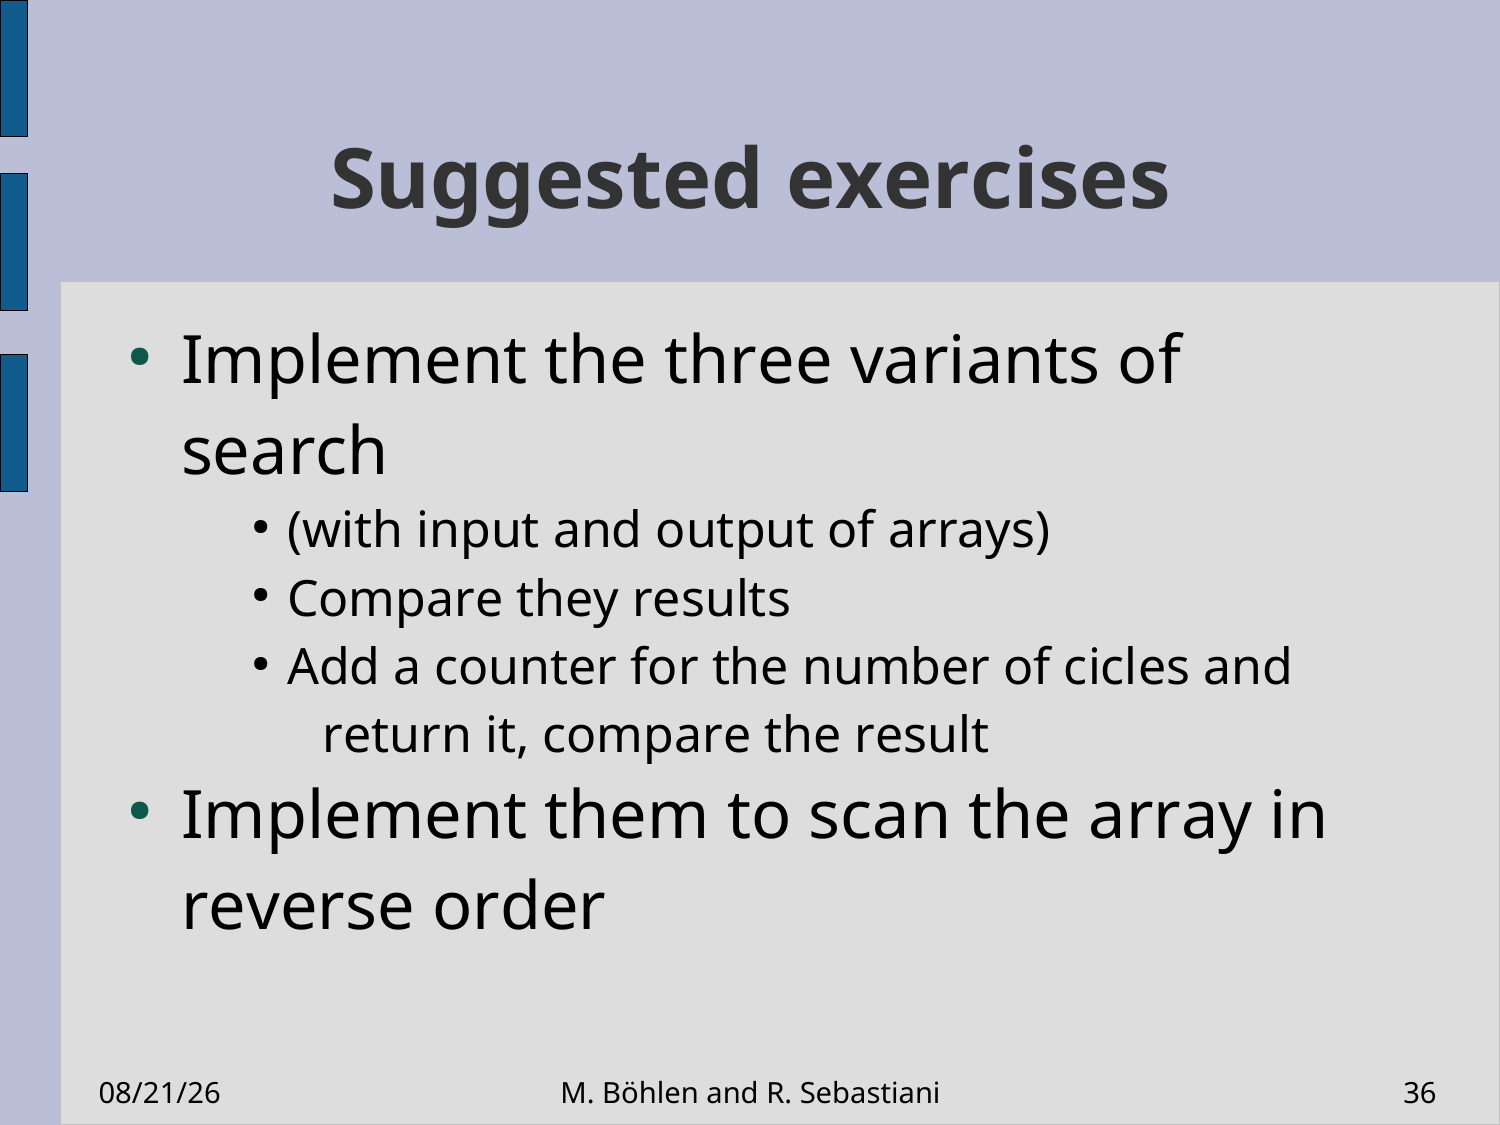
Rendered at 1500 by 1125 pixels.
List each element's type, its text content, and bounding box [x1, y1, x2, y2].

title Suggested exercises [110, 82, 1392, 271]
list Implement the three variants of search (with input and output of arrays) Compare they results Add a counter for the number of cicles and return it, compare the result Implement them to scan the array in reverse order [110, 312, 1392, 1022]
